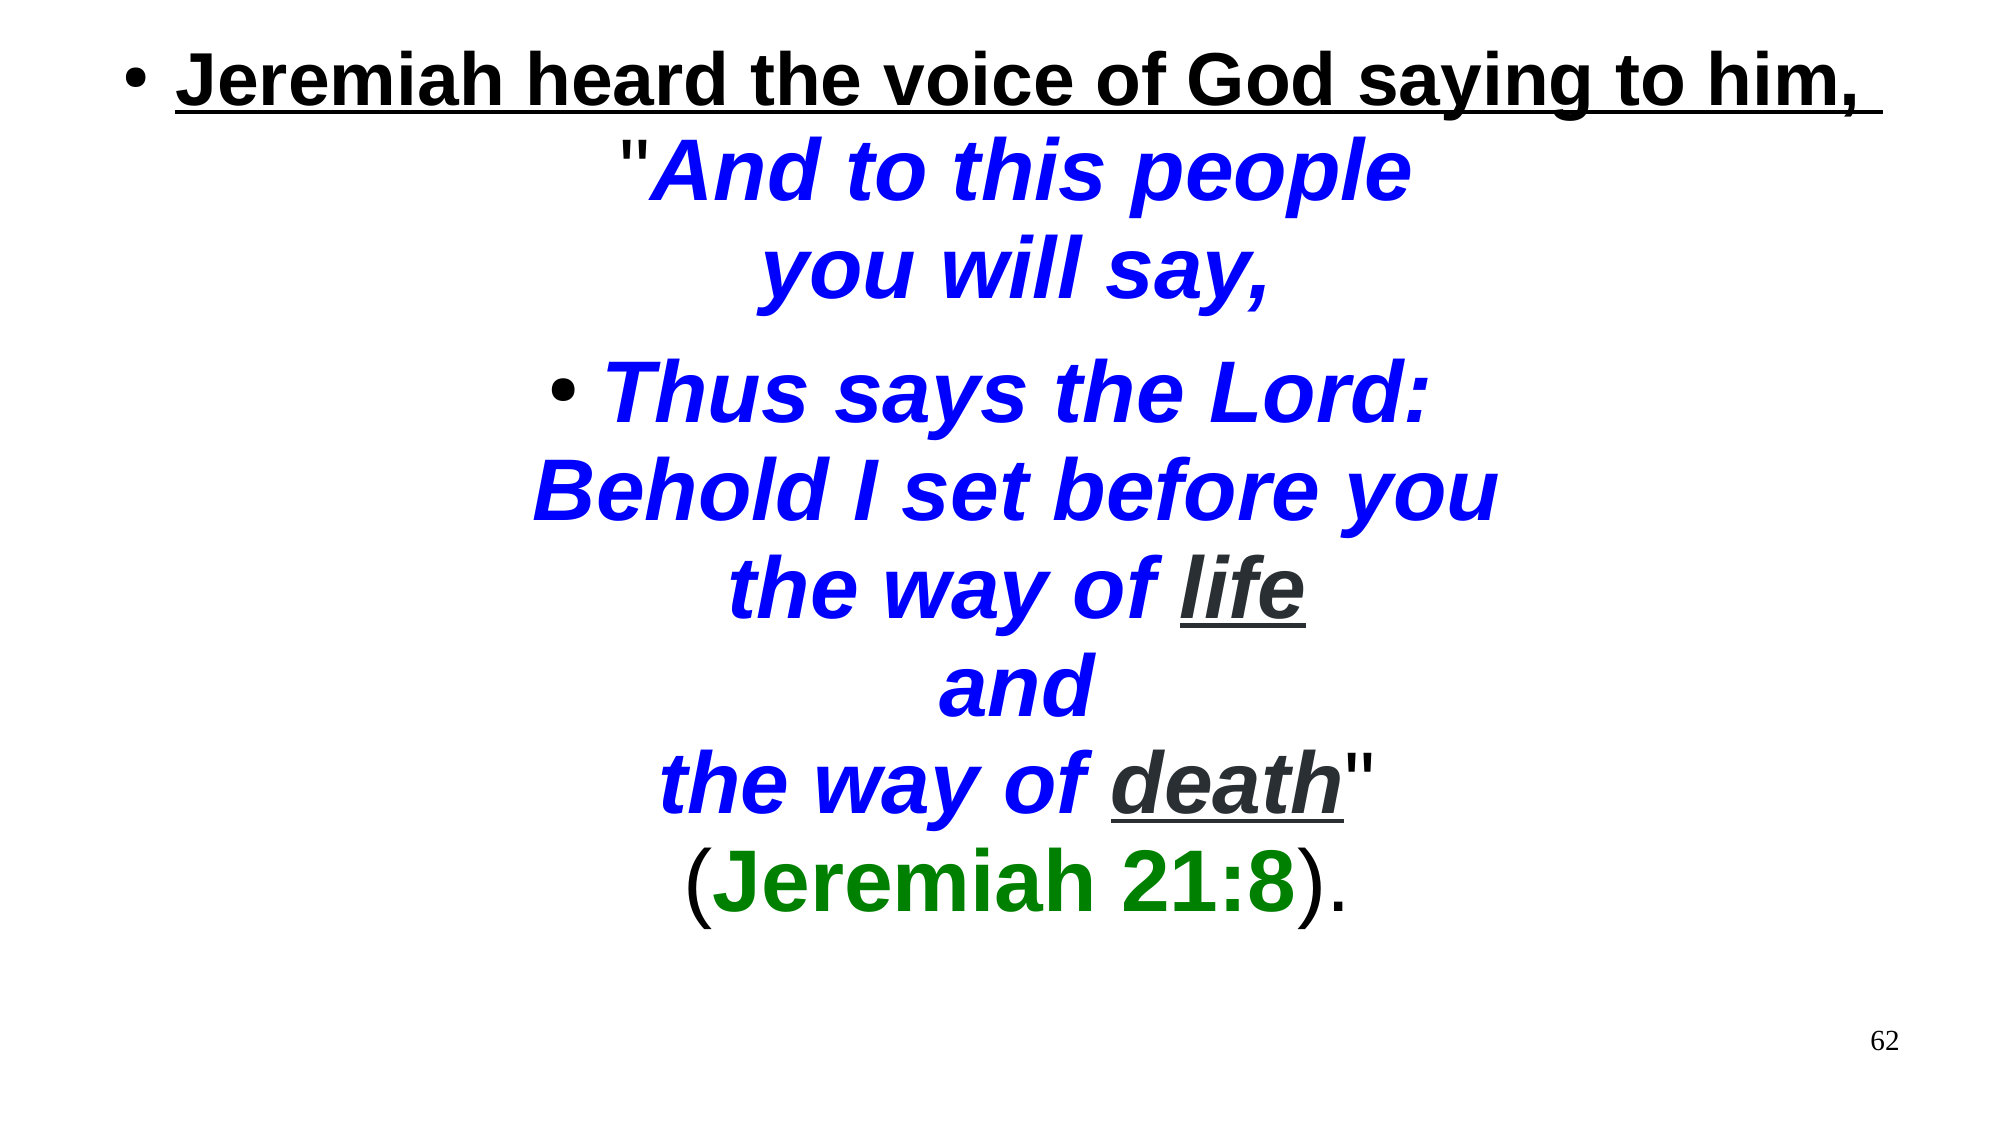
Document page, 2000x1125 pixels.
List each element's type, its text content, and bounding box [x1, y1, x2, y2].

list Jeremiah heard the voice of God saying to him, "And to this people you will say, Thus says the Lord: Behold I set before you the way of life and the way of death" (Jeremiah 21:8). [37, 37, 1951, 1088]
